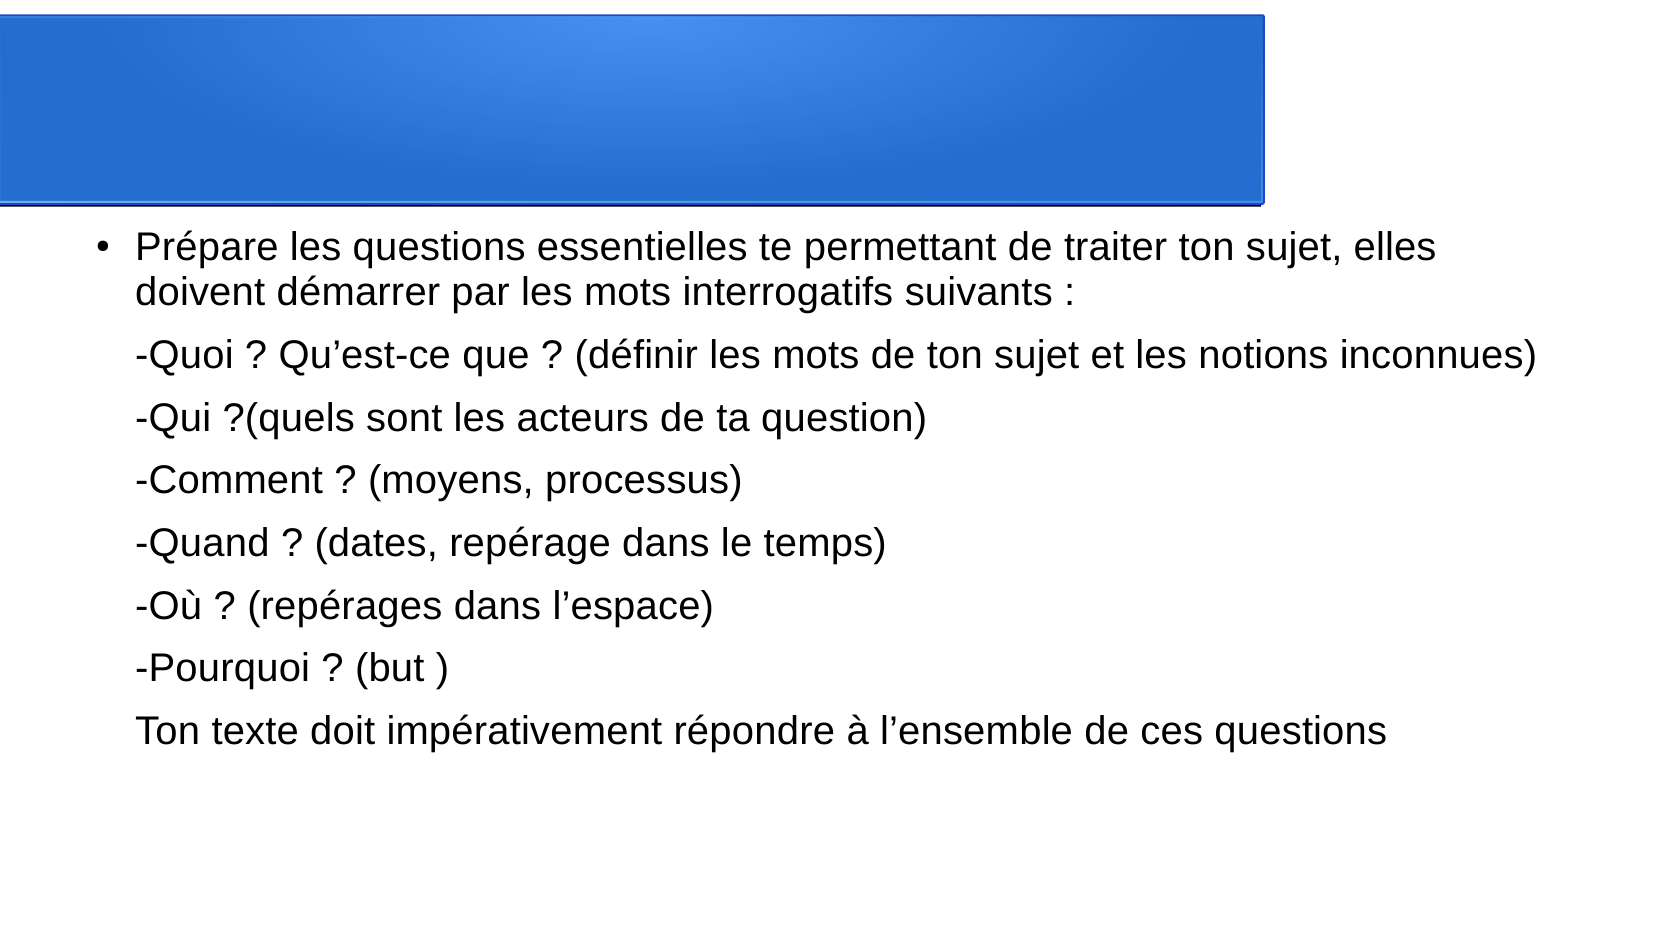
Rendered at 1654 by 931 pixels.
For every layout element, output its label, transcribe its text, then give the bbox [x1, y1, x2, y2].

list Prépare les questions essentielles te permettant de traiter ton sujet, elles doivent démarrer par les mots interrogatifs suivants : -Quoi ? Qu’est-ce que ? (définir les mots de ton sujet et les notions inconnues) -Qui ?(quels sont les acteurs de ta question) -Comment ? (moyens, processus) -Quand ? (dates, repérage dans le temps) -Où ? (repérages dans l’espace) -Pourquoi ? (but ) Ton texte doit impérativement répondre à l’ensemble de ces questions [82, 224, 1571, 764]
